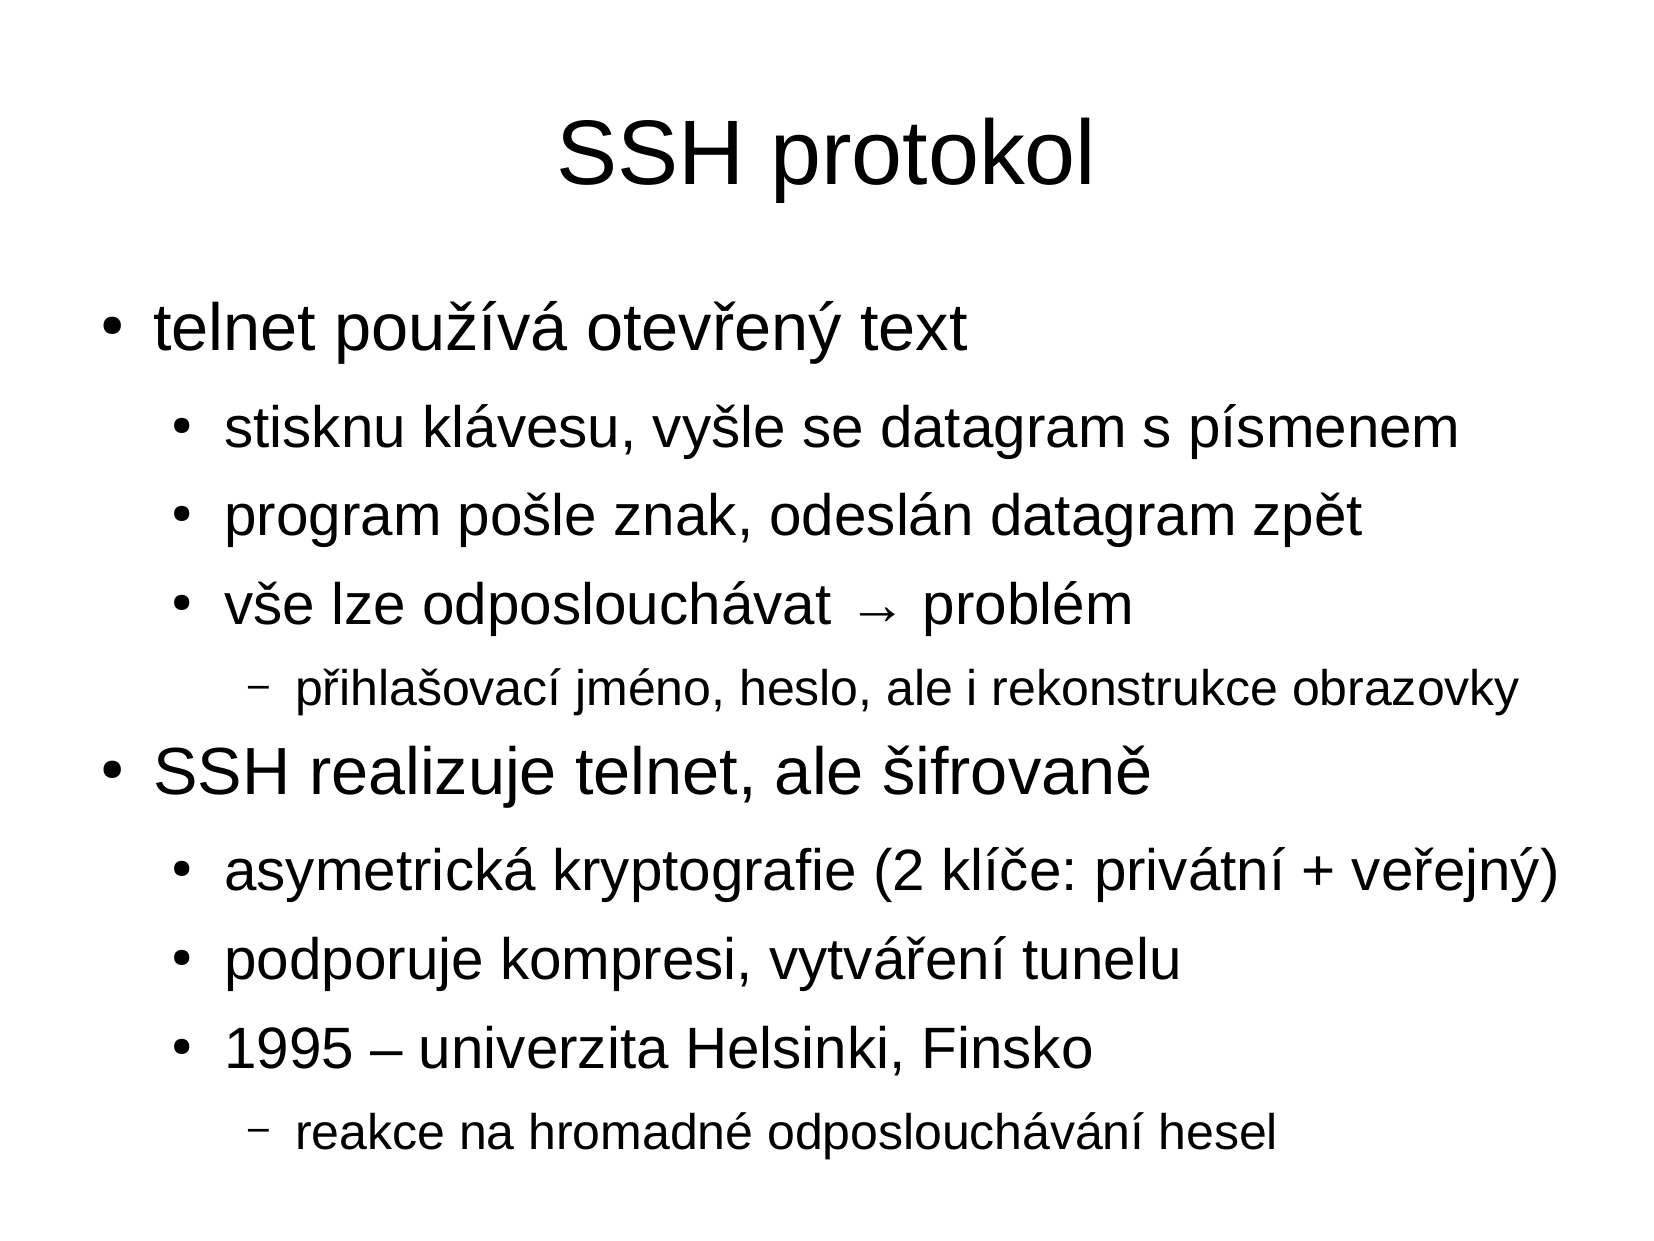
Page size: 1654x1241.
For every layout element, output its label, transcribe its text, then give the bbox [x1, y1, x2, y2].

list telnet používá otevřený text stisknu klávesu, vyšle se datagram s písmenem program pošle znak, odeslán datagram zpět vše lze odposlouchávat → problém přihlašovací jméno, heslo, ale i rekonstrukce obrazovky SSH realizuje telnet, ale šifrovaně asymetrická kryptografie (2 klíče: privátní + veřejný) podporuje kompresi, vytváření tunelu 1995 – univerzita Helsinki, Finsko reakce na hromadné odposlouchávání hesel [82, 290, 1571, 1160]
title SSH protokol [82, 56, 1571, 250]
